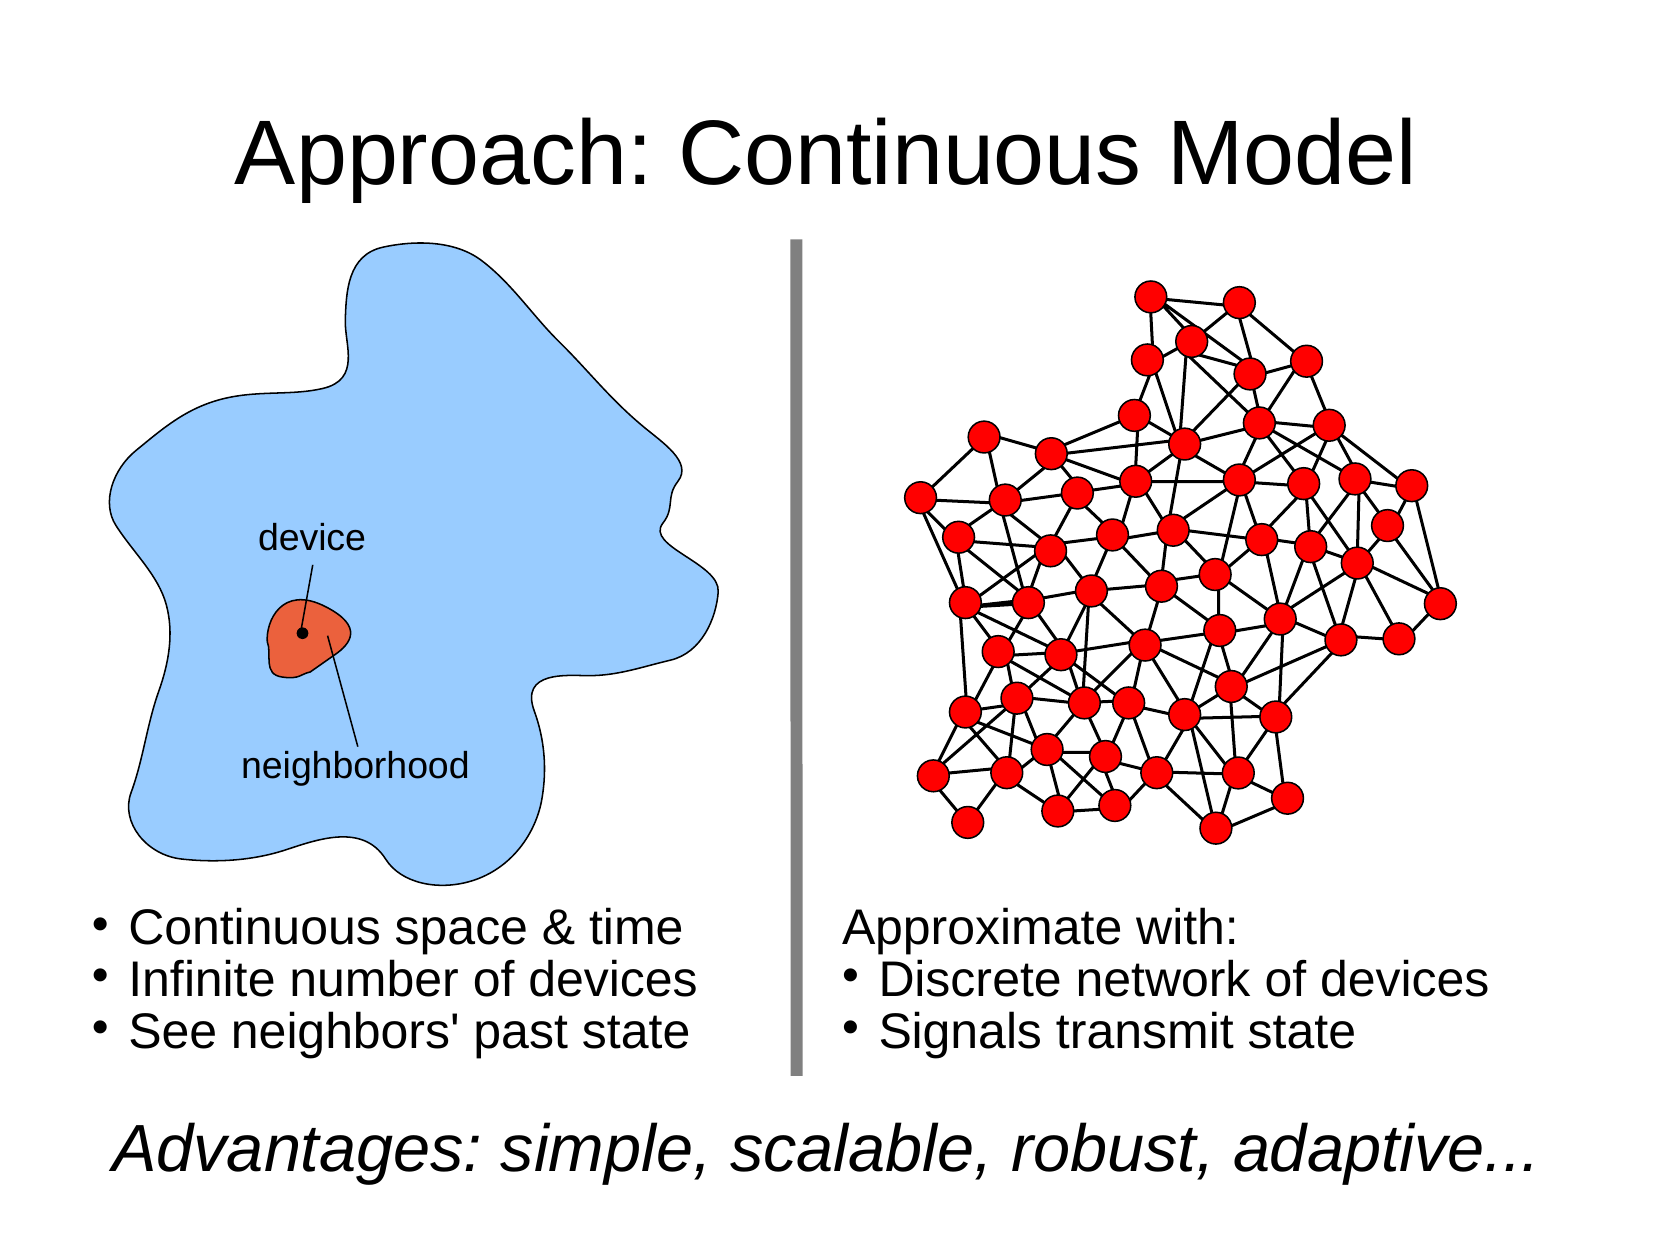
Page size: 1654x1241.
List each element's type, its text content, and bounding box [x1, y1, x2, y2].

text_box [1215, 670, 1248, 703]
text_box [1041, 795, 1074, 827]
text_box [982, 635, 1015, 668]
text_box [1245, 523, 1278, 556]
text_box [1075, 575, 1108, 607]
text_box [1223, 286, 1256, 319]
text_box [1119, 465, 1152, 498]
text_box [1129, 629, 1162, 662]
text_box [1031, 733, 1063, 766]
text_box [1294, 530, 1327, 563]
text_box [1243, 407, 1276, 439]
text_box [1339, 462, 1371, 495]
text_box [1203, 614, 1236, 647]
text_box [109, 242, 719, 886]
text_box [1118, 399, 1151, 432]
text_box [917, 759, 950, 792]
text_box [1287, 467, 1320, 500]
text_box Continuous space & time Infinite number of devices See neighbors' past state [77, 892, 695, 1075]
text_box [1145, 570, 1178, 603]
text_box device [243, 509, 382, 567]
text_box [1134, 280, 1167, 313]
text_box neighborhood [226, 737, 486, 794]
text_box [904, 481, 937, 514]
text_box [1098, 789, 1131, 822]
text_box [1383, 622, 1415, 655]
text_box [990, 756, 1023, 789]
text_box [1200, 812, 1232, 845]
text_box [1140, 756, 1173, 789]
text_box [942, 521, 975, 554]
text_box [1175, 325, 1208, 358]
text_box [1424, 587, 1457, 620]
text_box [1313, 409, 1346, 442]
text_box [1061, 477, 1094, 509]
text_box [949, 696, 982, 728]
text_box [1068, 686, 1101, 719]
text_box [1096, 519, 1129, 551]
text_box [1112, 686, 1145, 719]
text_box [1131, 343, 1164, 376]
list Advantages: simple, scalable, robust, adaptive... [82, 1110, 1571, 1209]
text_box [1157, 514, 1190, 547]
text_box [968, 421, 1001, 453]
title Approach: Continuous Model [82, 49, 1571, 257]
text_box [989, 484, 1022, 516]
text_box [1395, 469, 1428, 502]
text_box [1222, 757, 1255, 789]
text_box [1045, 638, 1077, 671]
text_box [1325, 623, 1357, 656]
text_box [1035, 437, 1068, 470]
text_box [1271, 782, 1304, 815]
text_box [1234, 358, 1266, 390]
text_box [1034, 534, 1067, 567]
text_box [1168, 428, 1201, 460]
text_box [951, 806, 984, 839]
text_box [1199, 558, 1232, 591]
text_box Approximate with: Discrete network of devices Signals transmit state [827, 892, 1487, 1075]
text_box [1290, 345, 1323, 378]
text_box [1259, 701, 1292, 733]
text_box [1001, 682, 1033, 715]
text_box [1371, 509, 1404, 542]
text_box [1223, 464, 1256, 496]
text_box [1341, 547, 1374, 579]
text_box [1264, 603, 1297, 635]
text_box [1168, 698, 1201, 731]
text_box [1089, 740, 1122, 773]
text_box [1012, 586, 1045, 619]
text_box [949, 586, 982, 619]
